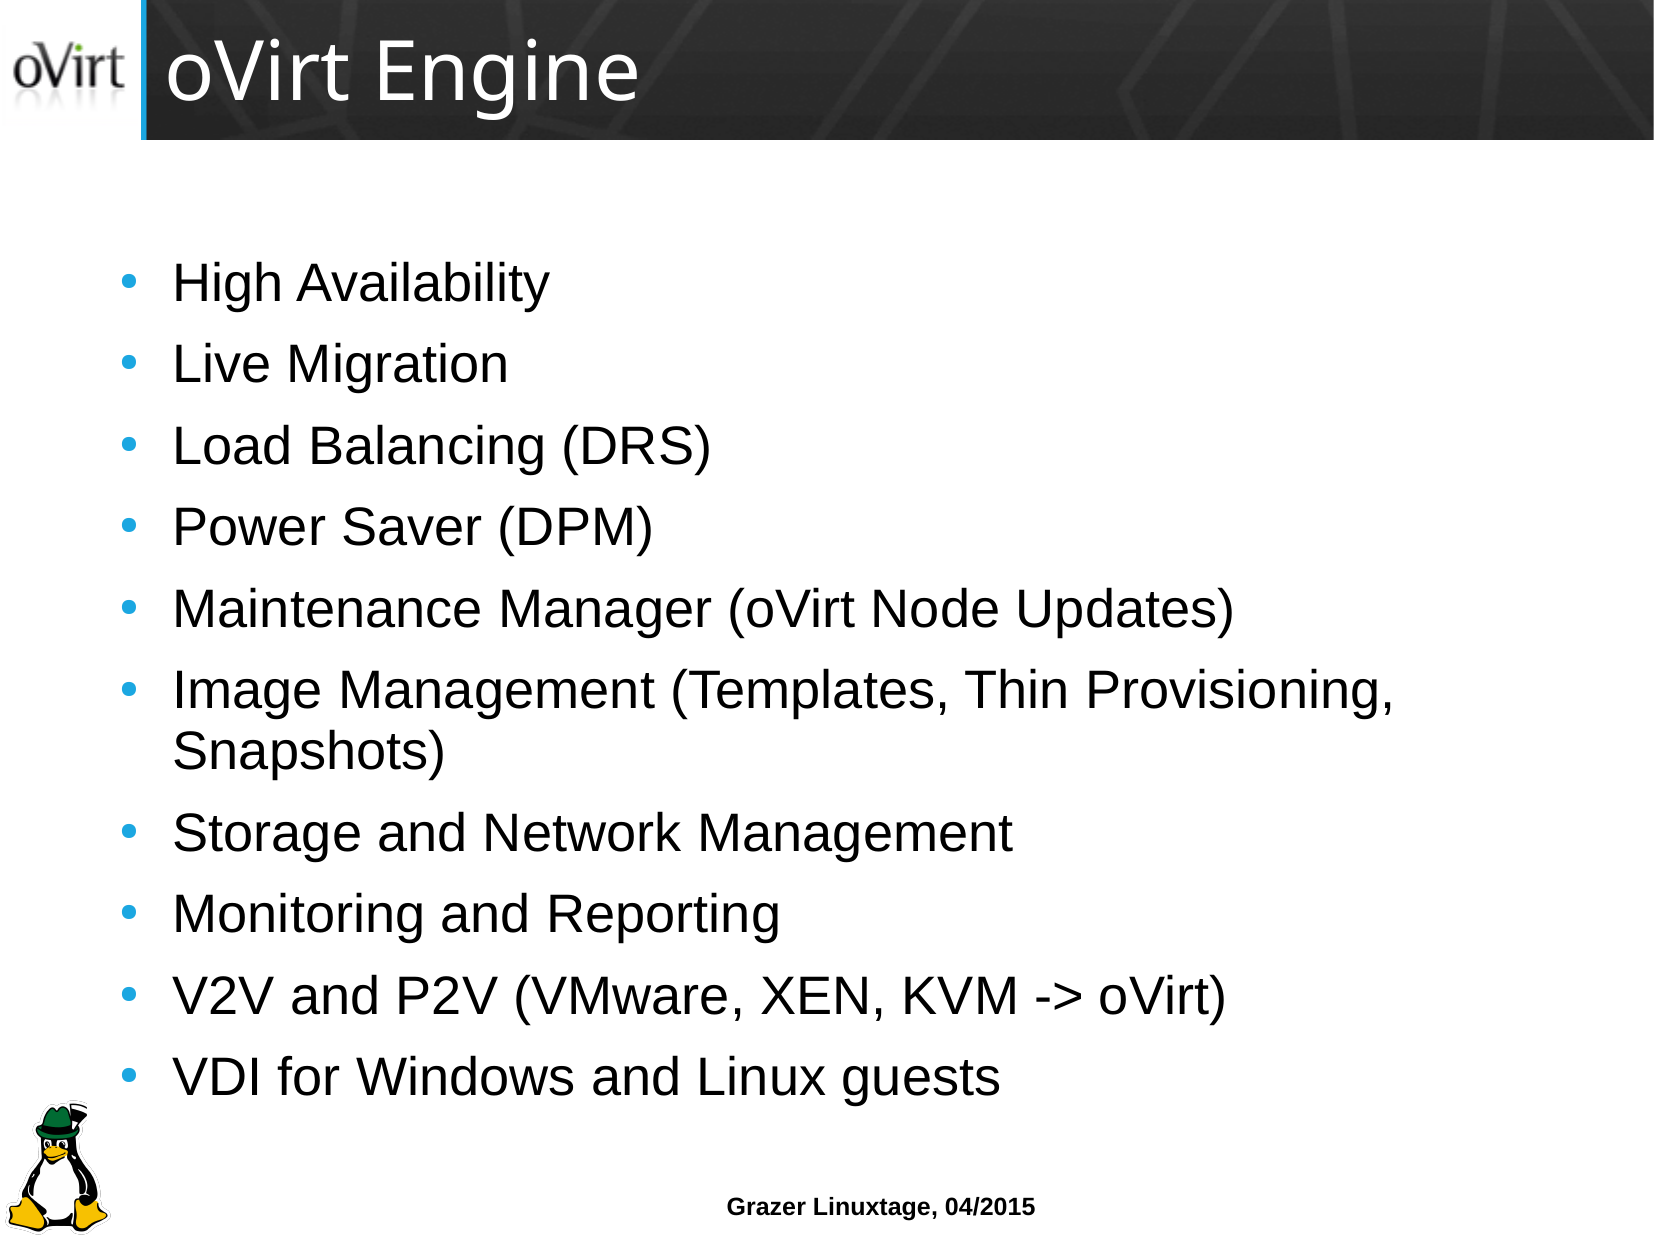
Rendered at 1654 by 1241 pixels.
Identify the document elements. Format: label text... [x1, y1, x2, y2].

picture [5, 1100, 111, 1235]
title oVirt Engine [164, 18, 1653, 119]
text_box High Availability Live Migration Load Balancing (DRS) Power Saver (DPM) Maintenance Manager (oVirt Node Updates) Image Management (Templates, Thin Provisioning, Snapshots) Storage and Network Management Monitoring and Reporting V2V and P2V (VMware, XEN, KVM -> oVirt) VDI for Windows and Linux guests [86, 244, 1576, 1126]
picture [0, 0, 1654, 140]
